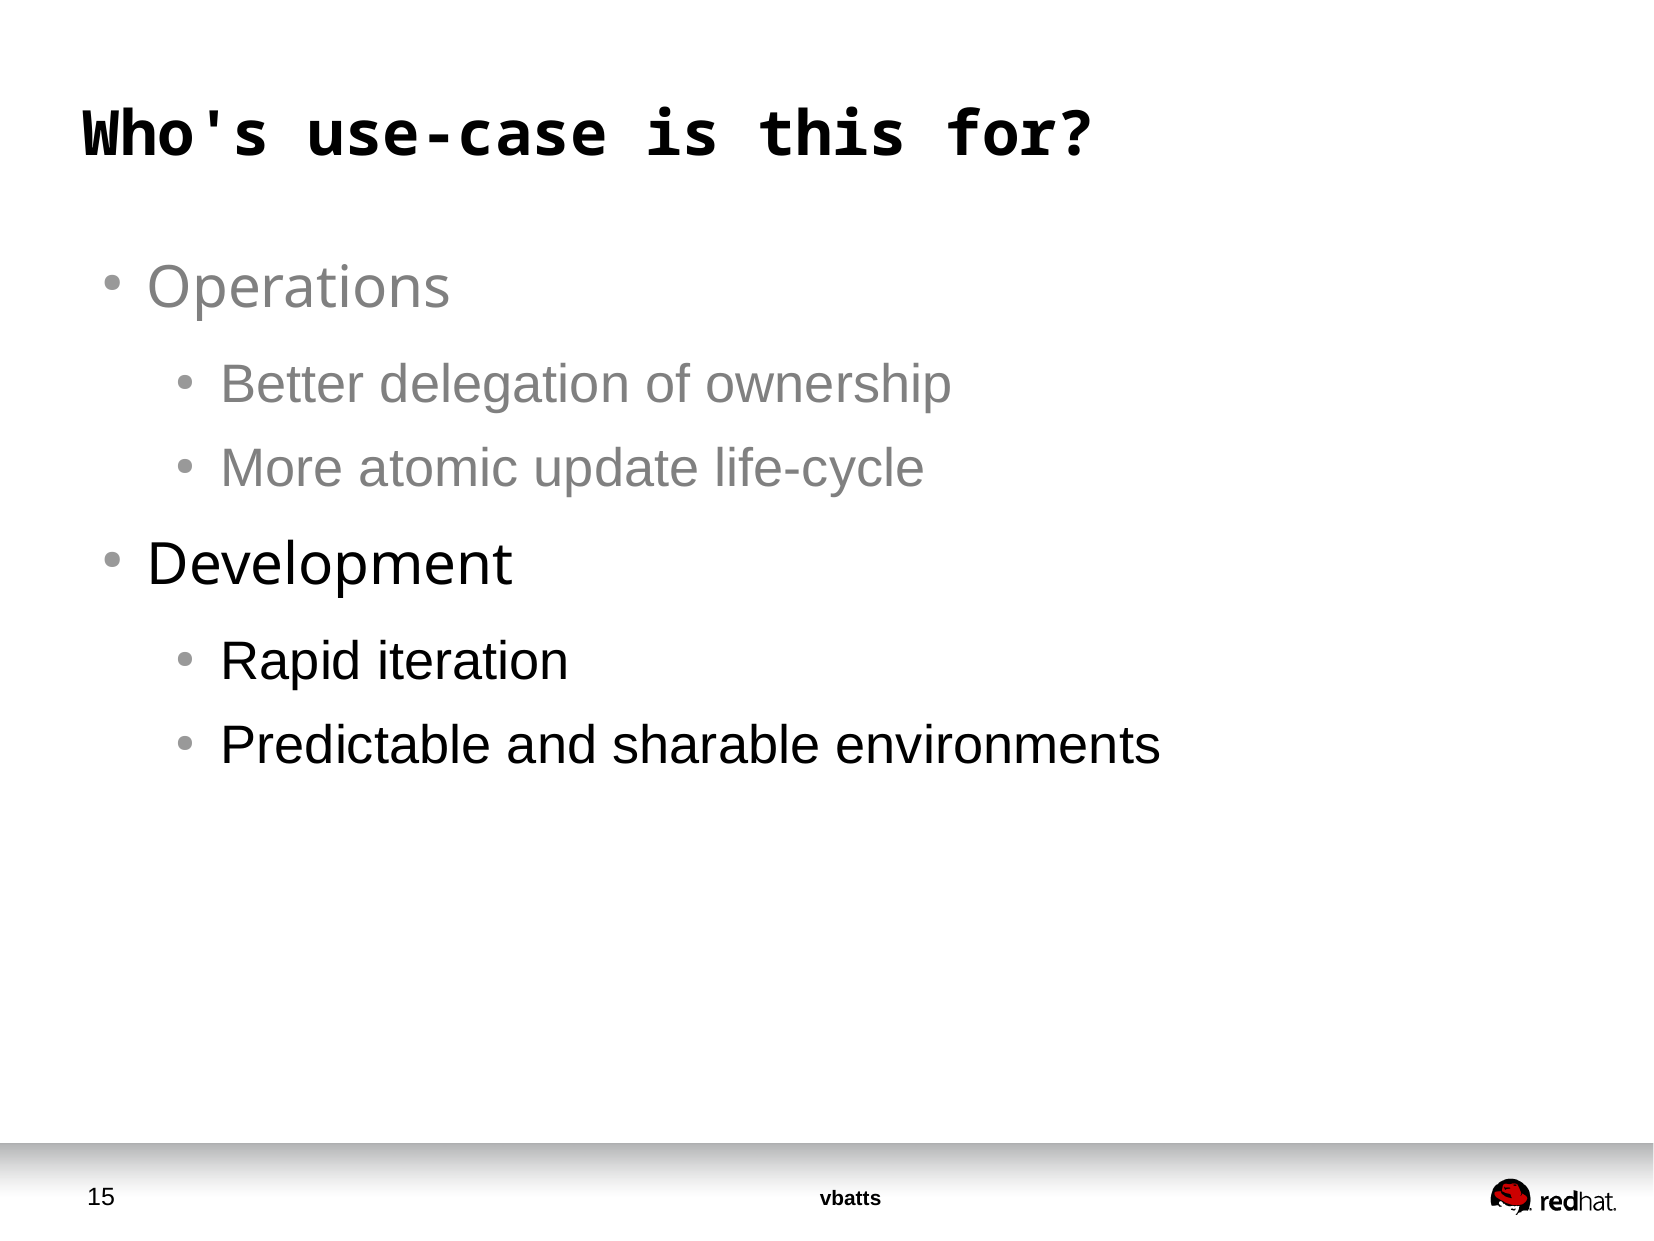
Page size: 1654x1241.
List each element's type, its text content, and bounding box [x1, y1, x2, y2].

list Operations Better delegation of ownership More atomic update life-cycle Development Rapid iteration Predictable and sharable environments [86, 244, 1576, 1039]
picture [0, 1143, 1654, 1241]
title Who's use-case is this for? [82, 37, 1571, 226]
